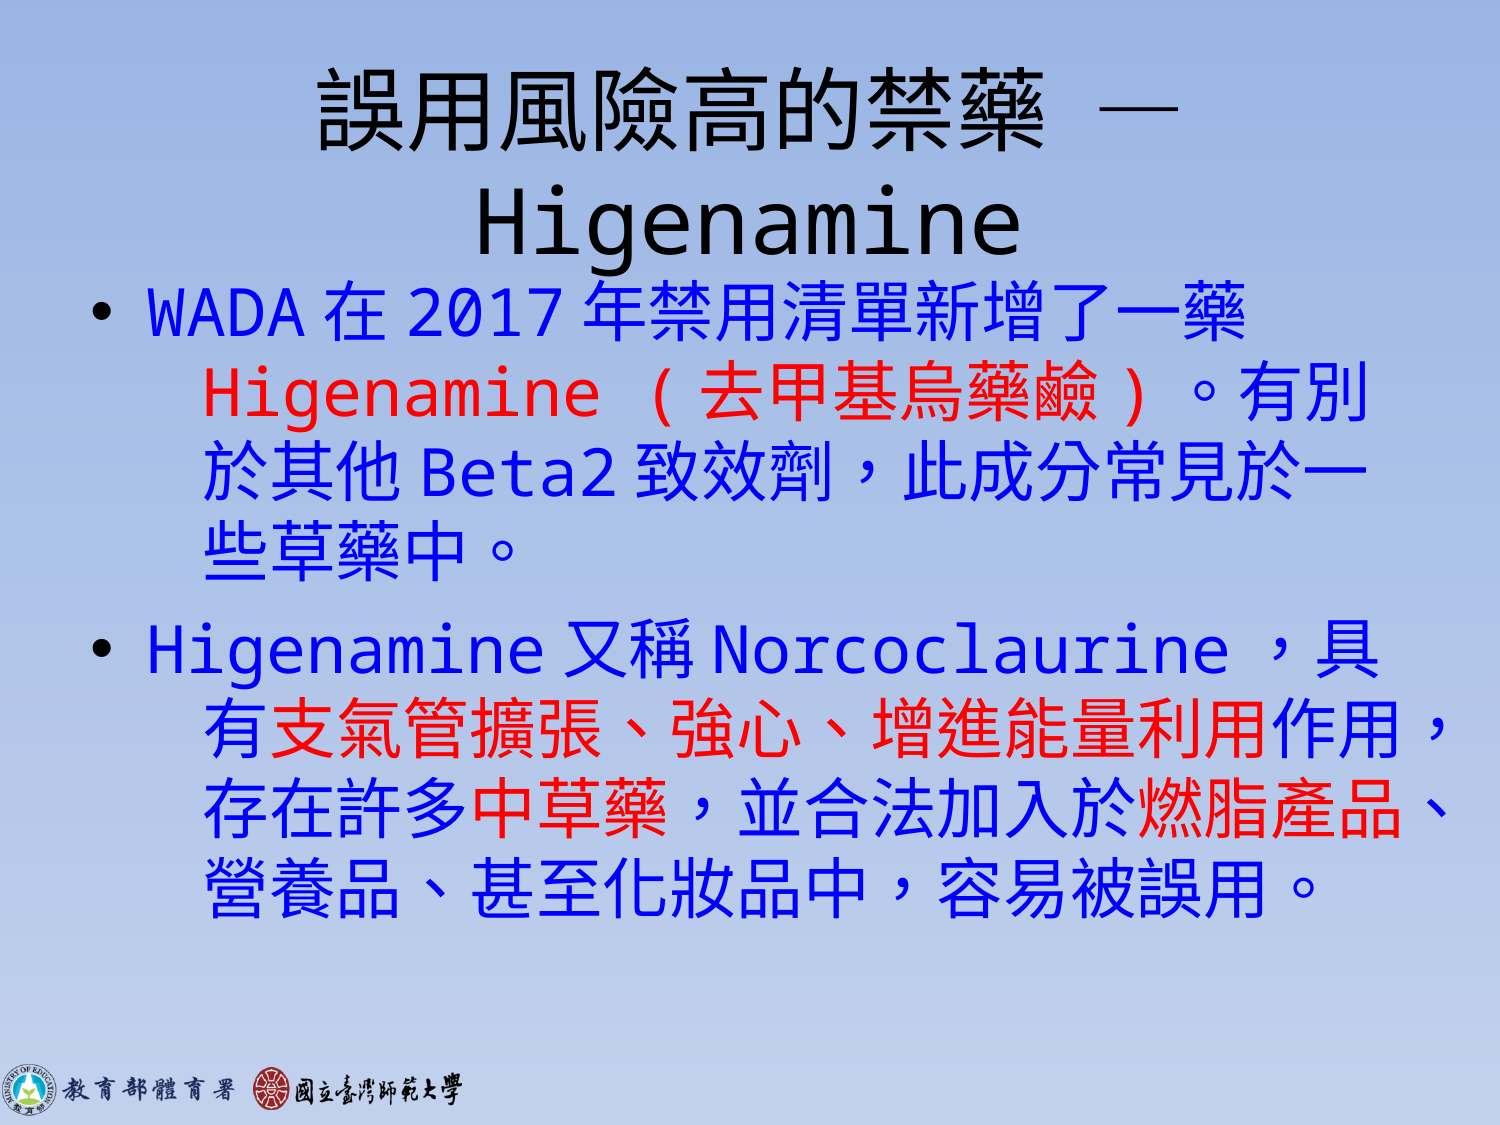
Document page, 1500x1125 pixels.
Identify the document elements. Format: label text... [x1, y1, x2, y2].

list WADA在2017年禁用清單新增了一藥Higenamine (去甲基烏藥鹼)。有別於其他Beta2致效劑，此成分常見於一些草藥中。 Higenamine又稱Norcoclaurine，具有支氣管擴張、強心、增進能量利用作用，存在許多中草藥，並合法加入於燃脂產品、營養品、甚至化妝品中，容易被誤用。 [75, 262, 1426, 1005]
title 誤用風險高的禁藥 — Higenamine [75, 45, 1426, 233]
